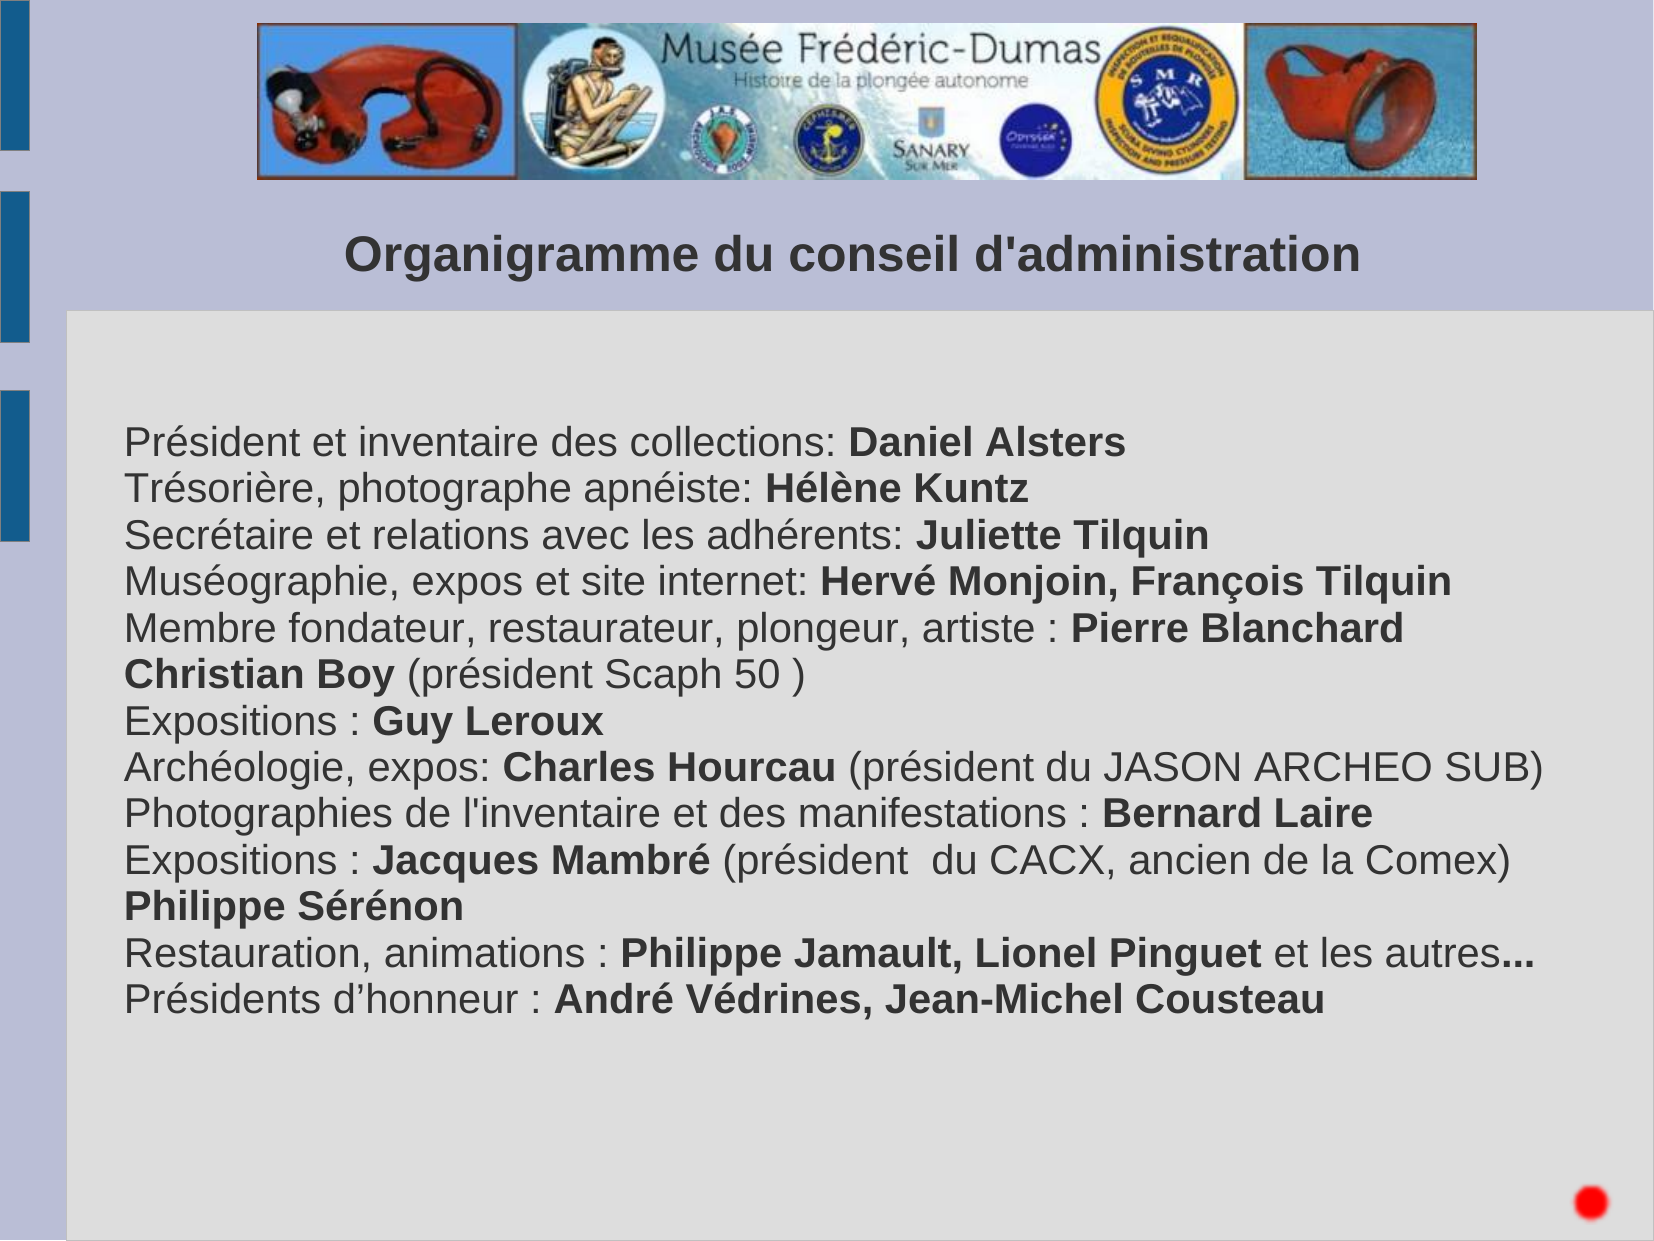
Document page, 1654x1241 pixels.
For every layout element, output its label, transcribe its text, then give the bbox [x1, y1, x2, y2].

title Organigramme du conseil d'administration [146, 188, 1560, 319]
picture [1569, 1180, 1617, 1225]
picture [257, 23, 1477, 180]
title Président et inventaire des collections: Daniel Alsters Trésorière, photographe apnéiste: Hélène Kuntz Secrétaire et relations avec les adhérents: Juliette Tilquin Muséographie, expos et site internet: Hervé Monjoin, François Tilquin Membre fondateur, restaurateur, plongeur, artiste : Pierre Blanchard Christian Boy (président Scaph 50 ) Expositions : Guy Leroux Archéologie, expos: Charles Hourcau (président du JASON ARCHEO SUB) Photographies de l'inventaire et des manifestations : Bernard Laire Expositions : Jacques Mambré (président du CACX, ancien de la Comex) Philippe Sérénon Restauration, animations : Philippe Jamault, Lionel Pinguet et les autres... Présidents d’honneur : André Védrines, Jean-Michel Cousteau [124, 409, 1625, 1032]
